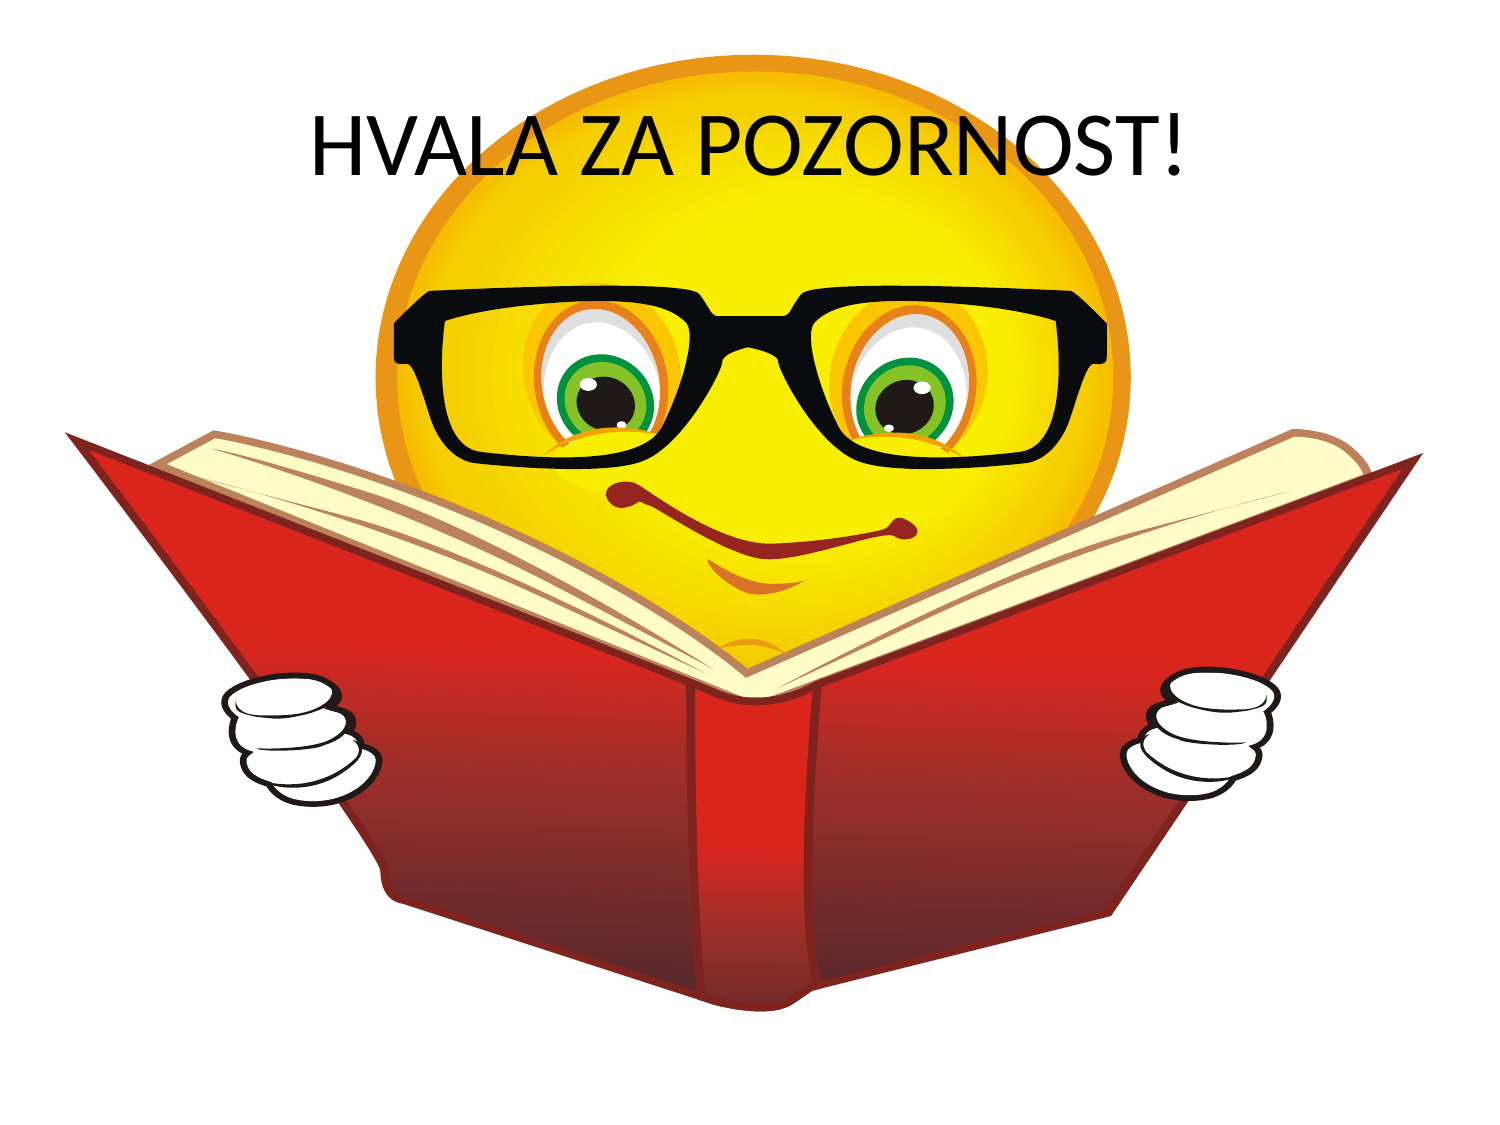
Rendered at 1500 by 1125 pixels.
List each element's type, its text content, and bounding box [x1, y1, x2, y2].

title HVALA ZA POZORNOST! [75, 45, 1425, 233]
picture [64, 54, 1424, 1012]
